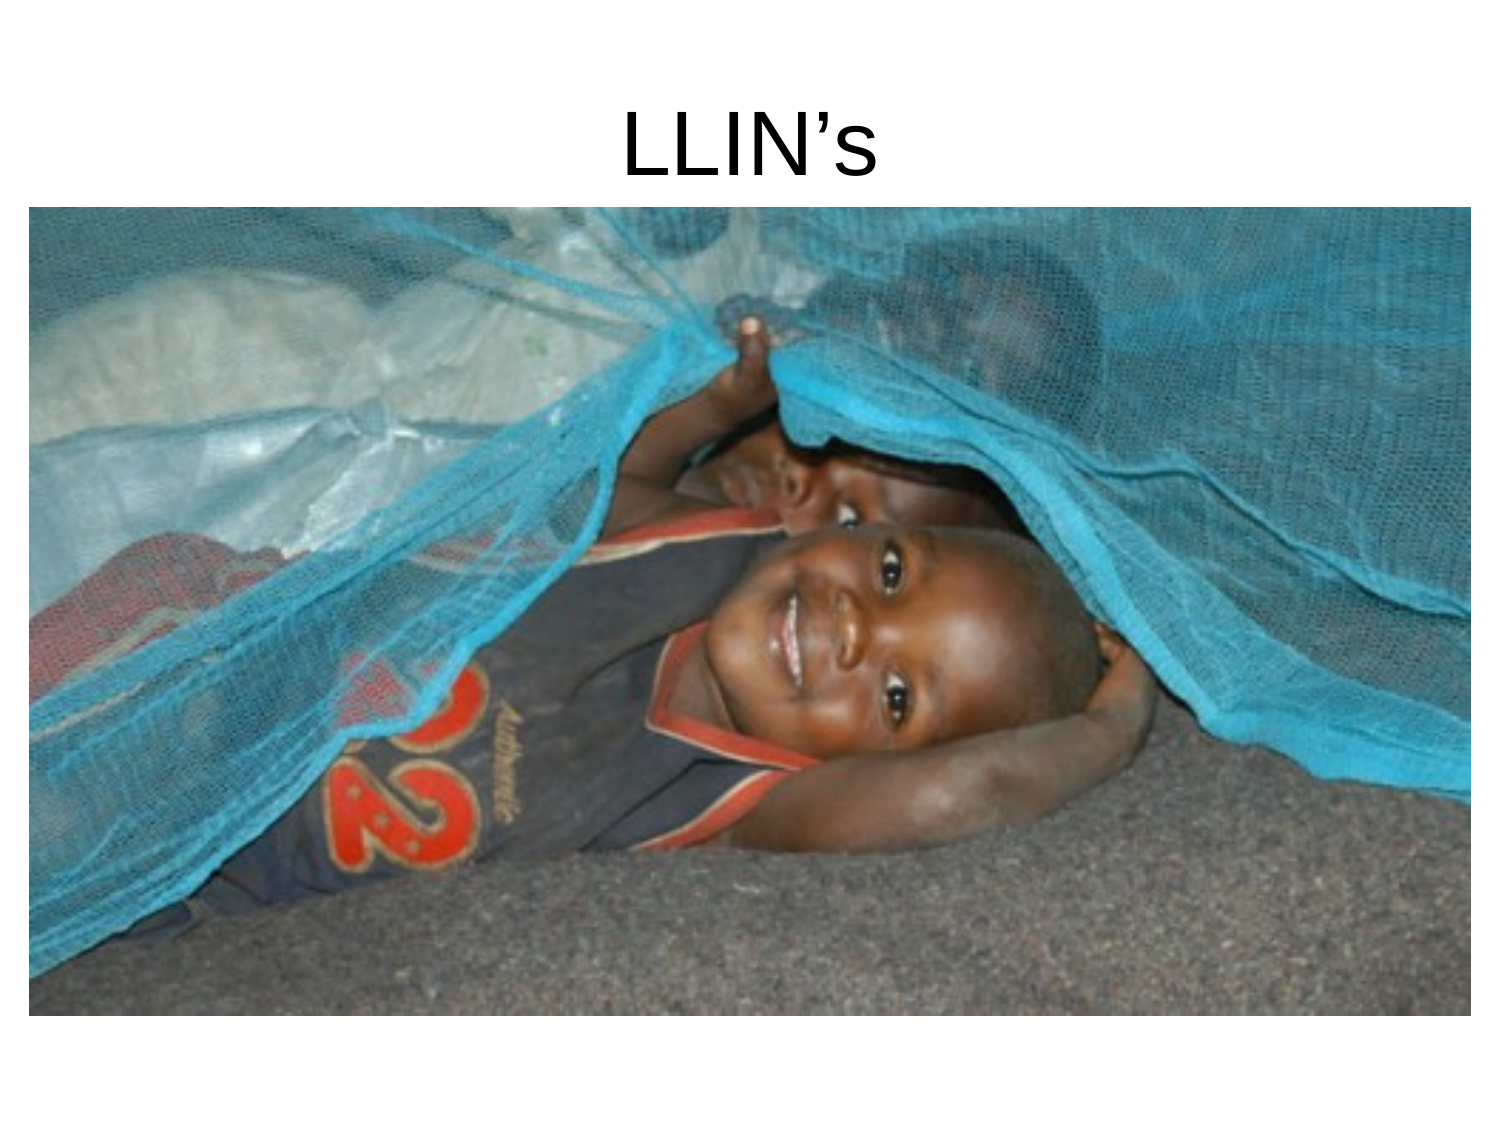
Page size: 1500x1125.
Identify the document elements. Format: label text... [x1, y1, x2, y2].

picture [29, 207, 1471, 1016]
title LLIN’s [75, 45, 1426, 207]
